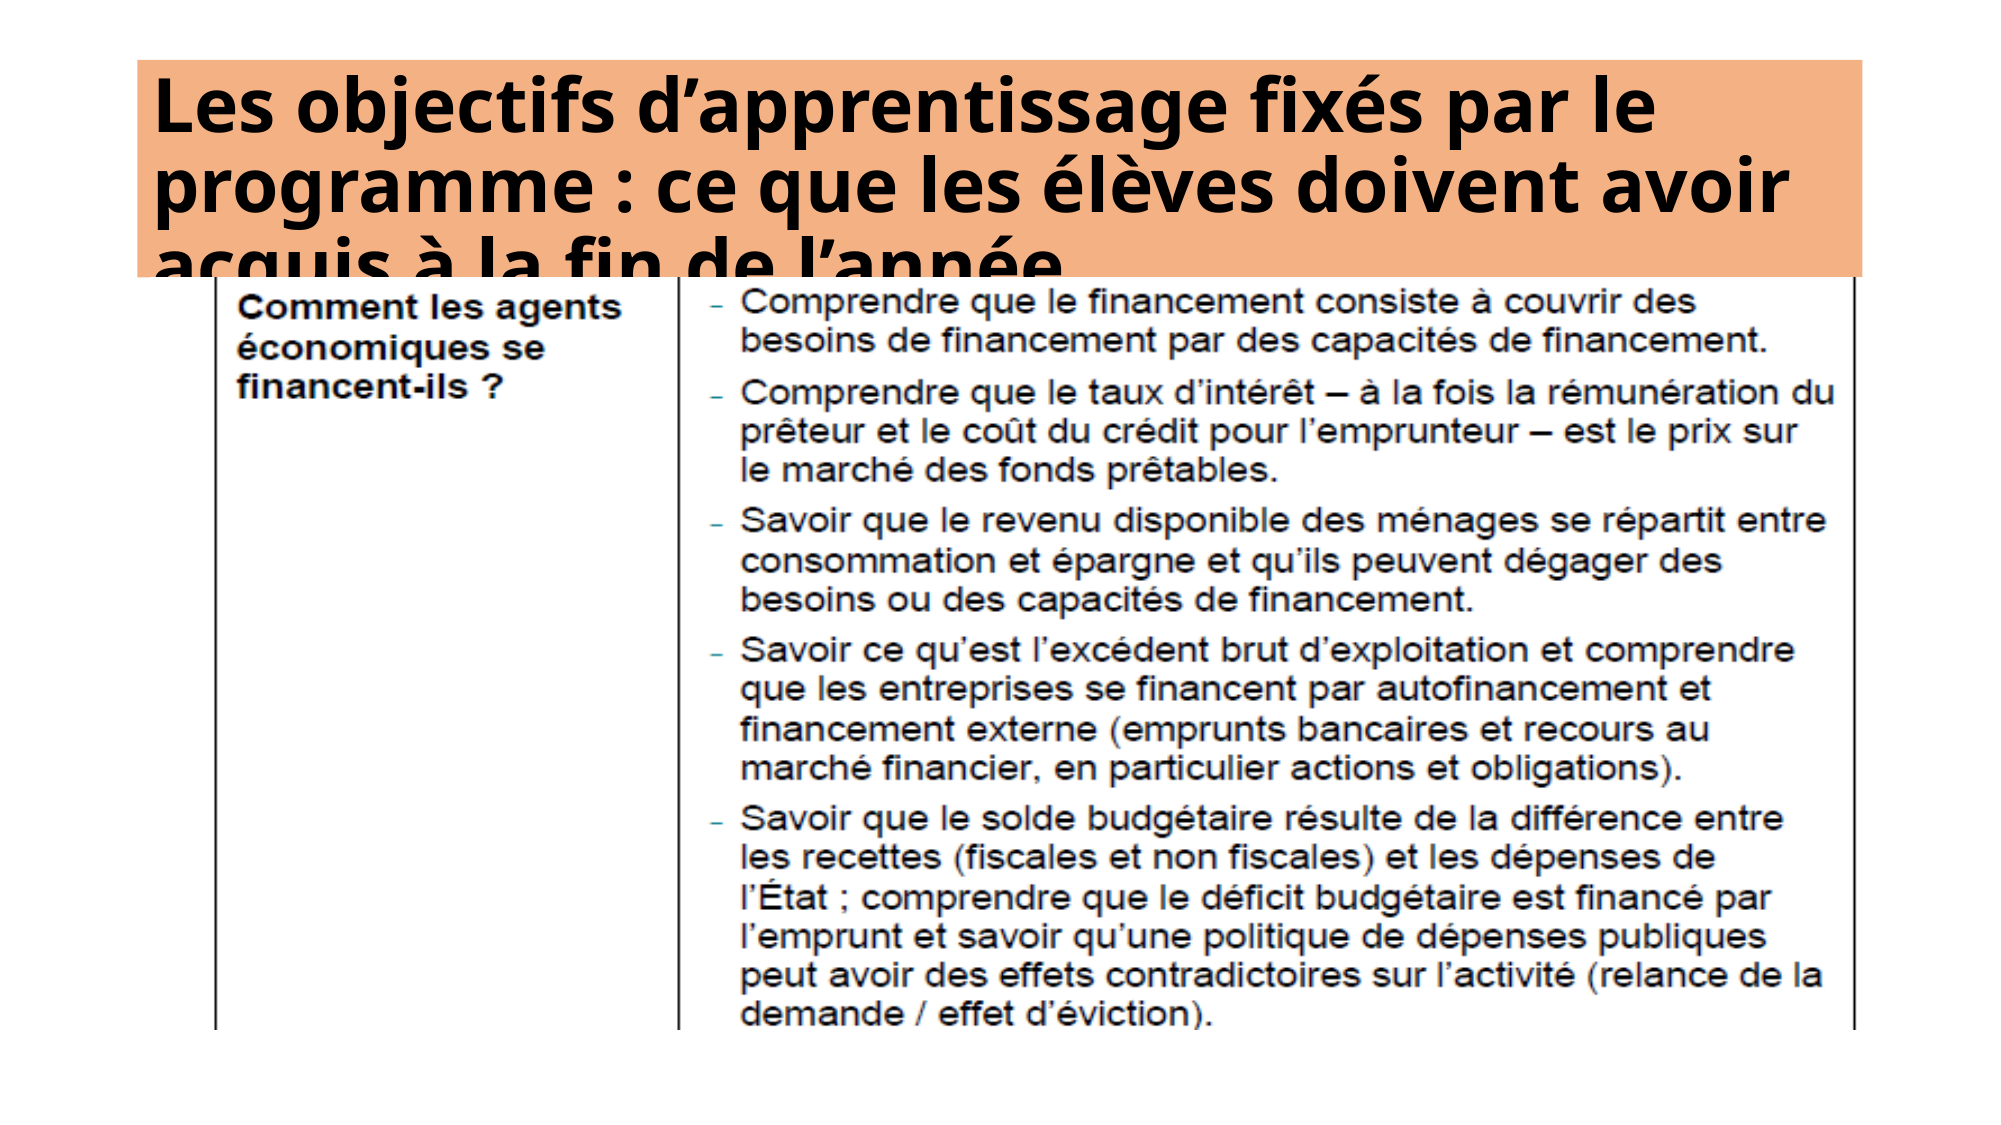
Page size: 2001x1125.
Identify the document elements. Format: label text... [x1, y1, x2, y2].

title Les objectifs d’apprentissage fixés par le programme : ce que les élèves doivent avoir acquis à la fin de l’année [137, 59, 1863, 278]
picture [150, 277, 1863, 1030]
